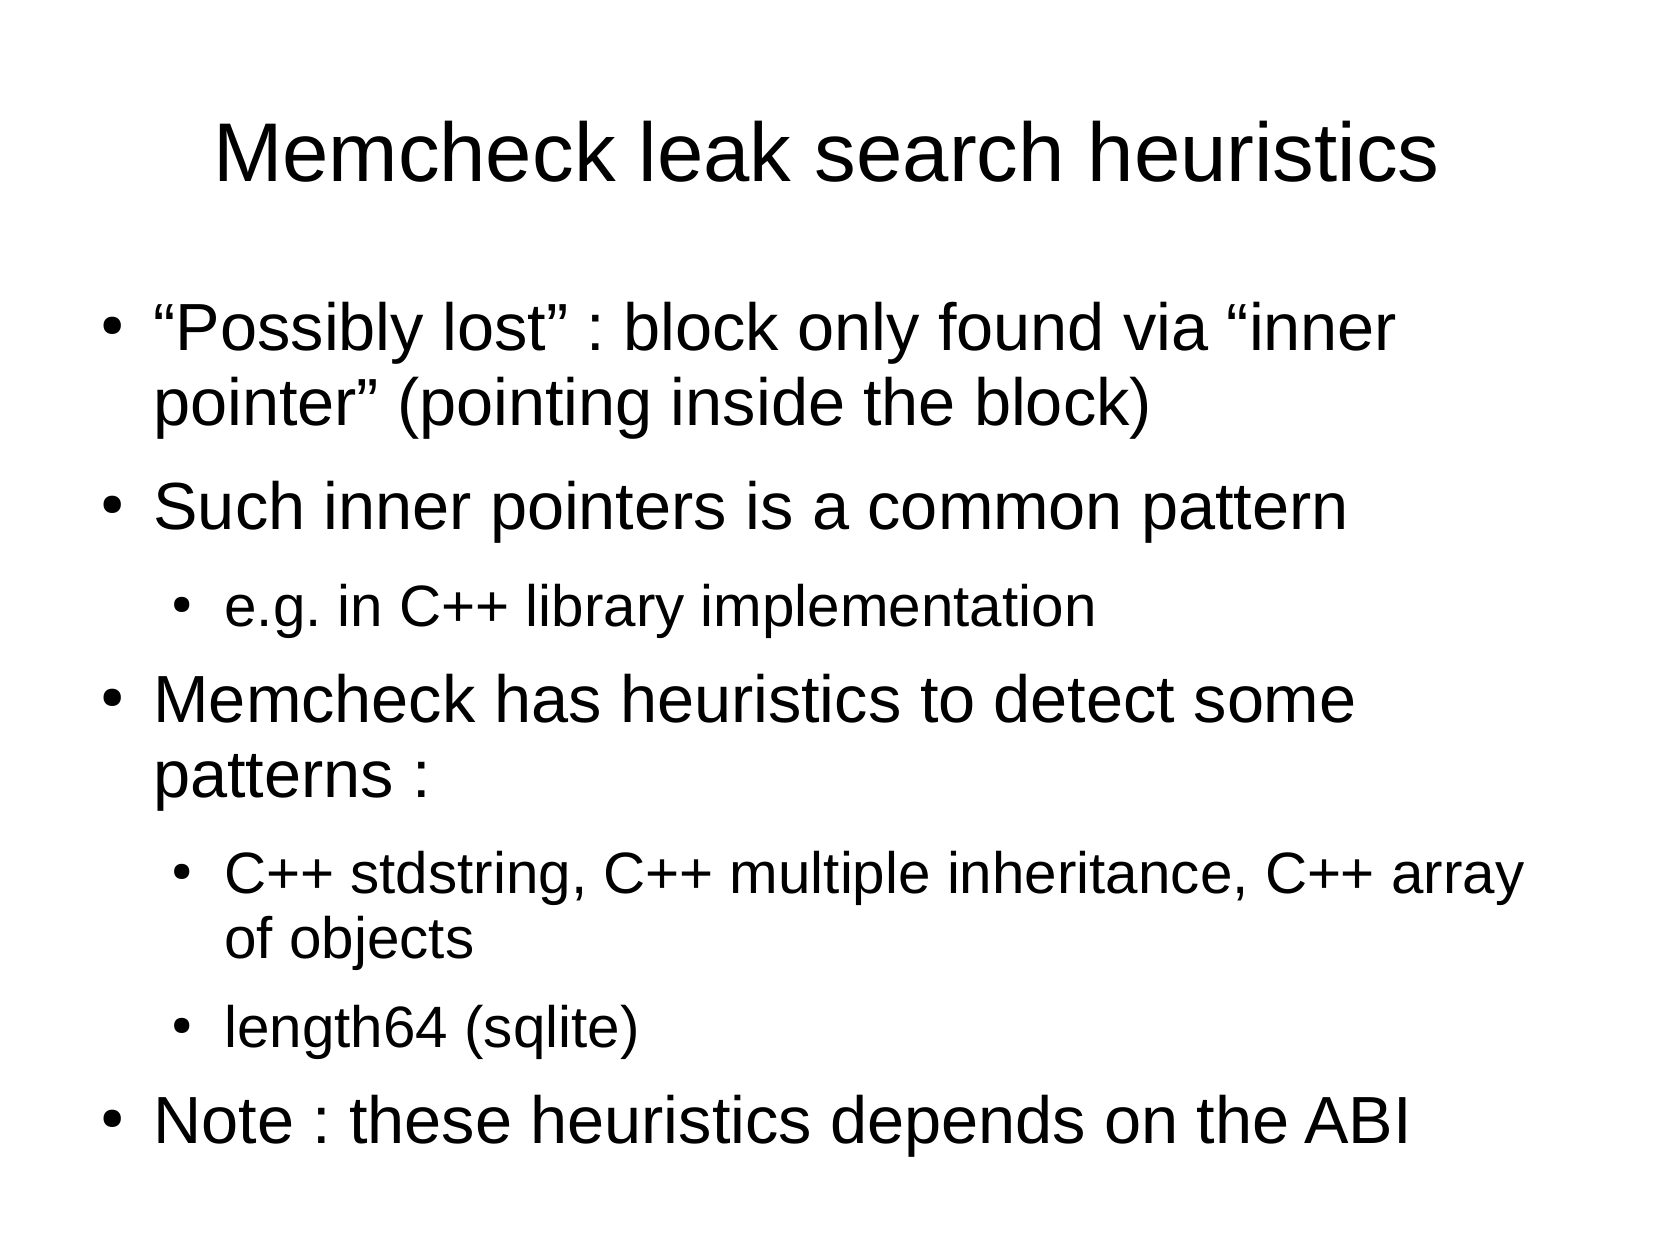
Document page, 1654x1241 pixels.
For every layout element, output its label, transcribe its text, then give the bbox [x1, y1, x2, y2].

title Memcheck leak search heuristics [82, 49, 1571, 257]
list “Possibly lost” : block only found via “inner pointer” (pointing inside the block) Such inner pointers is a common pattern e.g. in C++ library implementation Memcheck has heuristics to detect some patterns : C++ stdstring, C++ multiple inheritance, C++ array of objects length64 (sqlite) Note : these heuristics depends on the ABI [82, 290, 1571, 1186]
